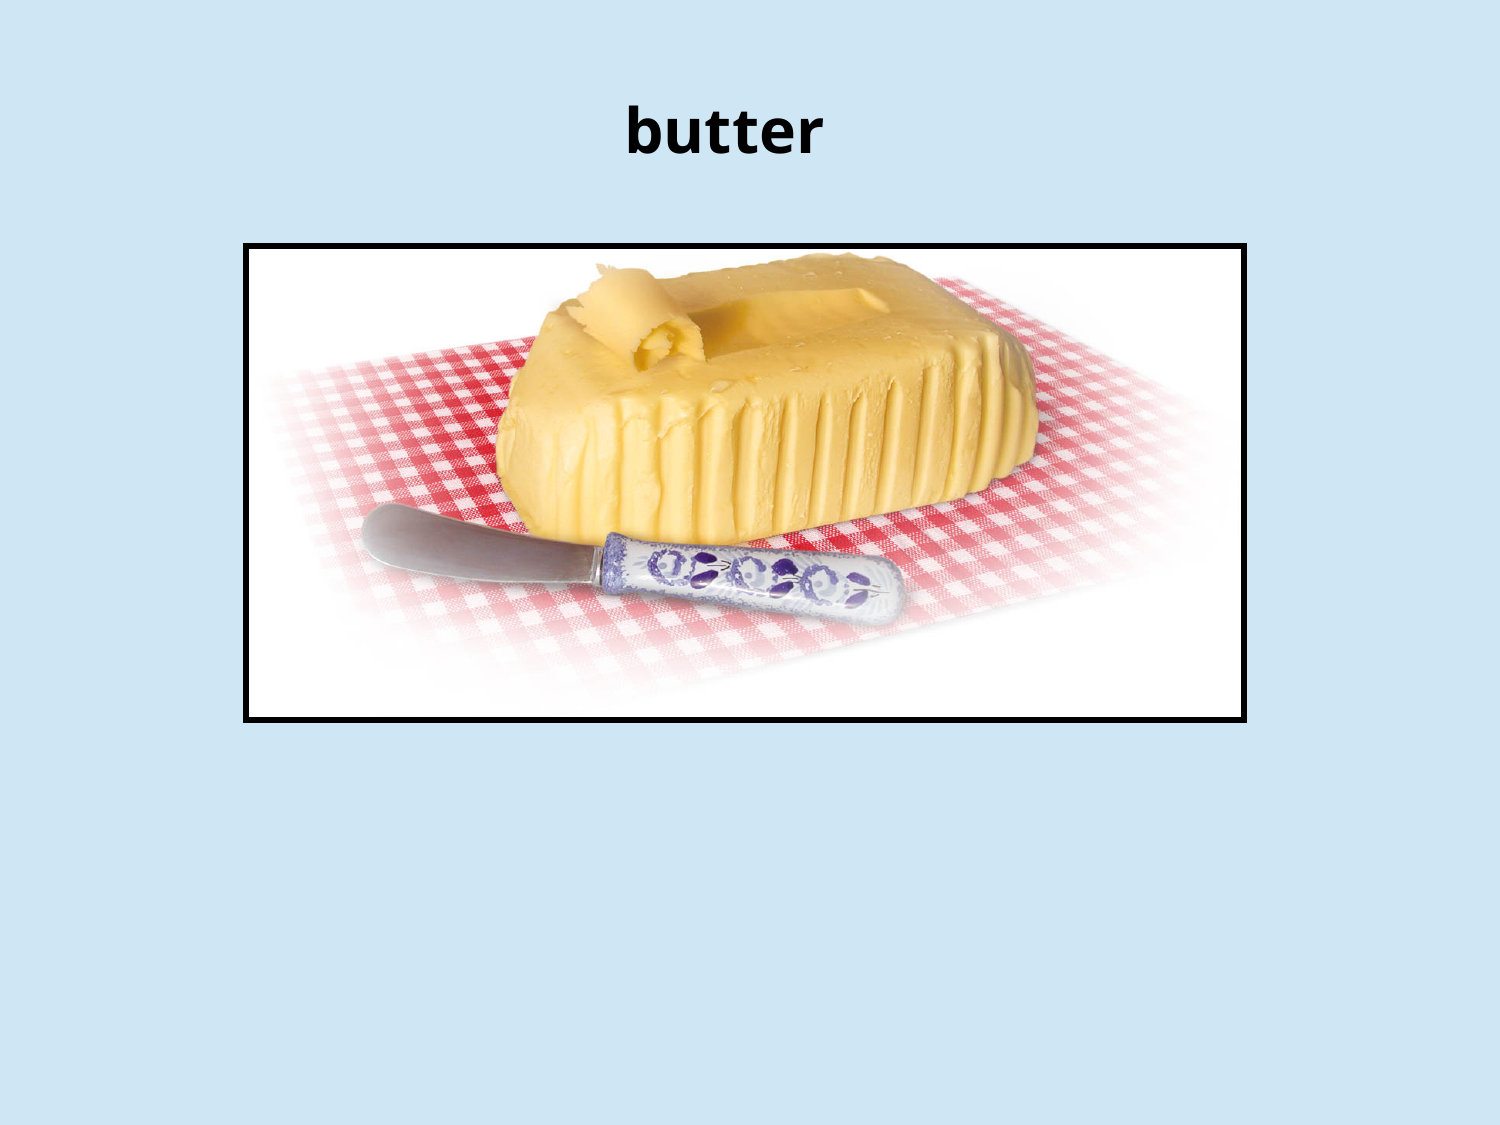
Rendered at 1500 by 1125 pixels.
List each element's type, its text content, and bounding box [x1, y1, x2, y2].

picture [249, 248, 1241, 717]
text_box butter [264, 8, 1186, 174]
